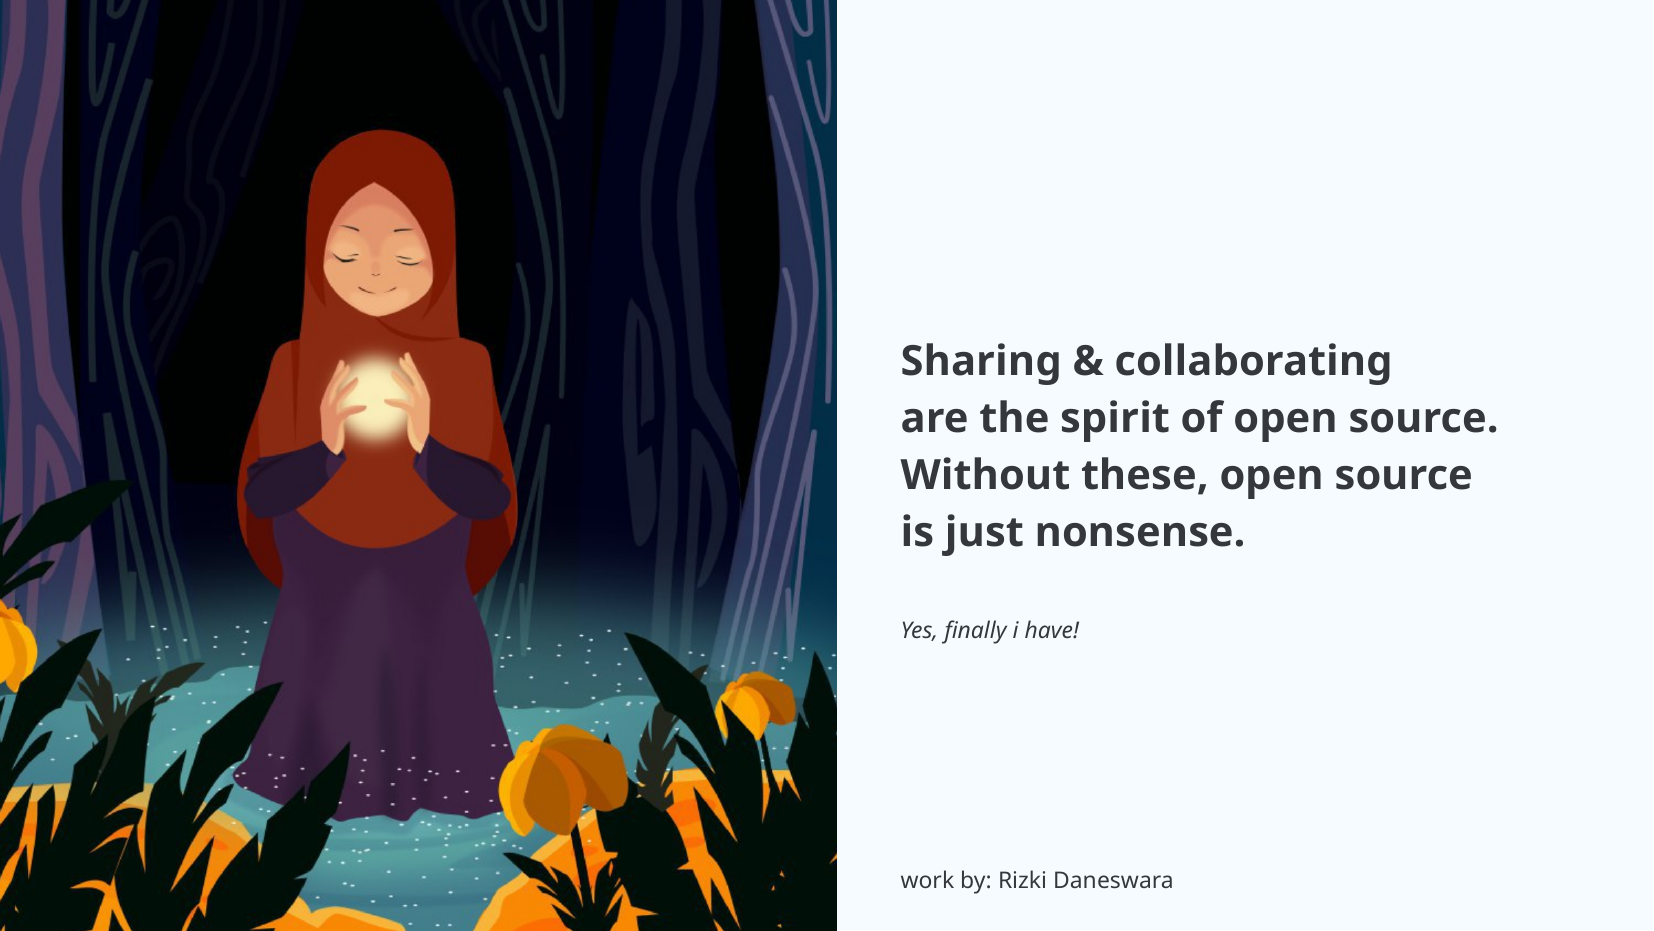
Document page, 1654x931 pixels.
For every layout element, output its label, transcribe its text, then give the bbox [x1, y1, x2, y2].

text_box Sharing & collaborating are the spirit of open source. Without these, open source is just nonsense. [885, 323, 1536, 693]
text_box work by: Rizki Daneswara [885, 856, 1211, 916]
picture [0, 0, 837, 931]
text_box Yes, finally i have! [885, 606, 1211, 666]
